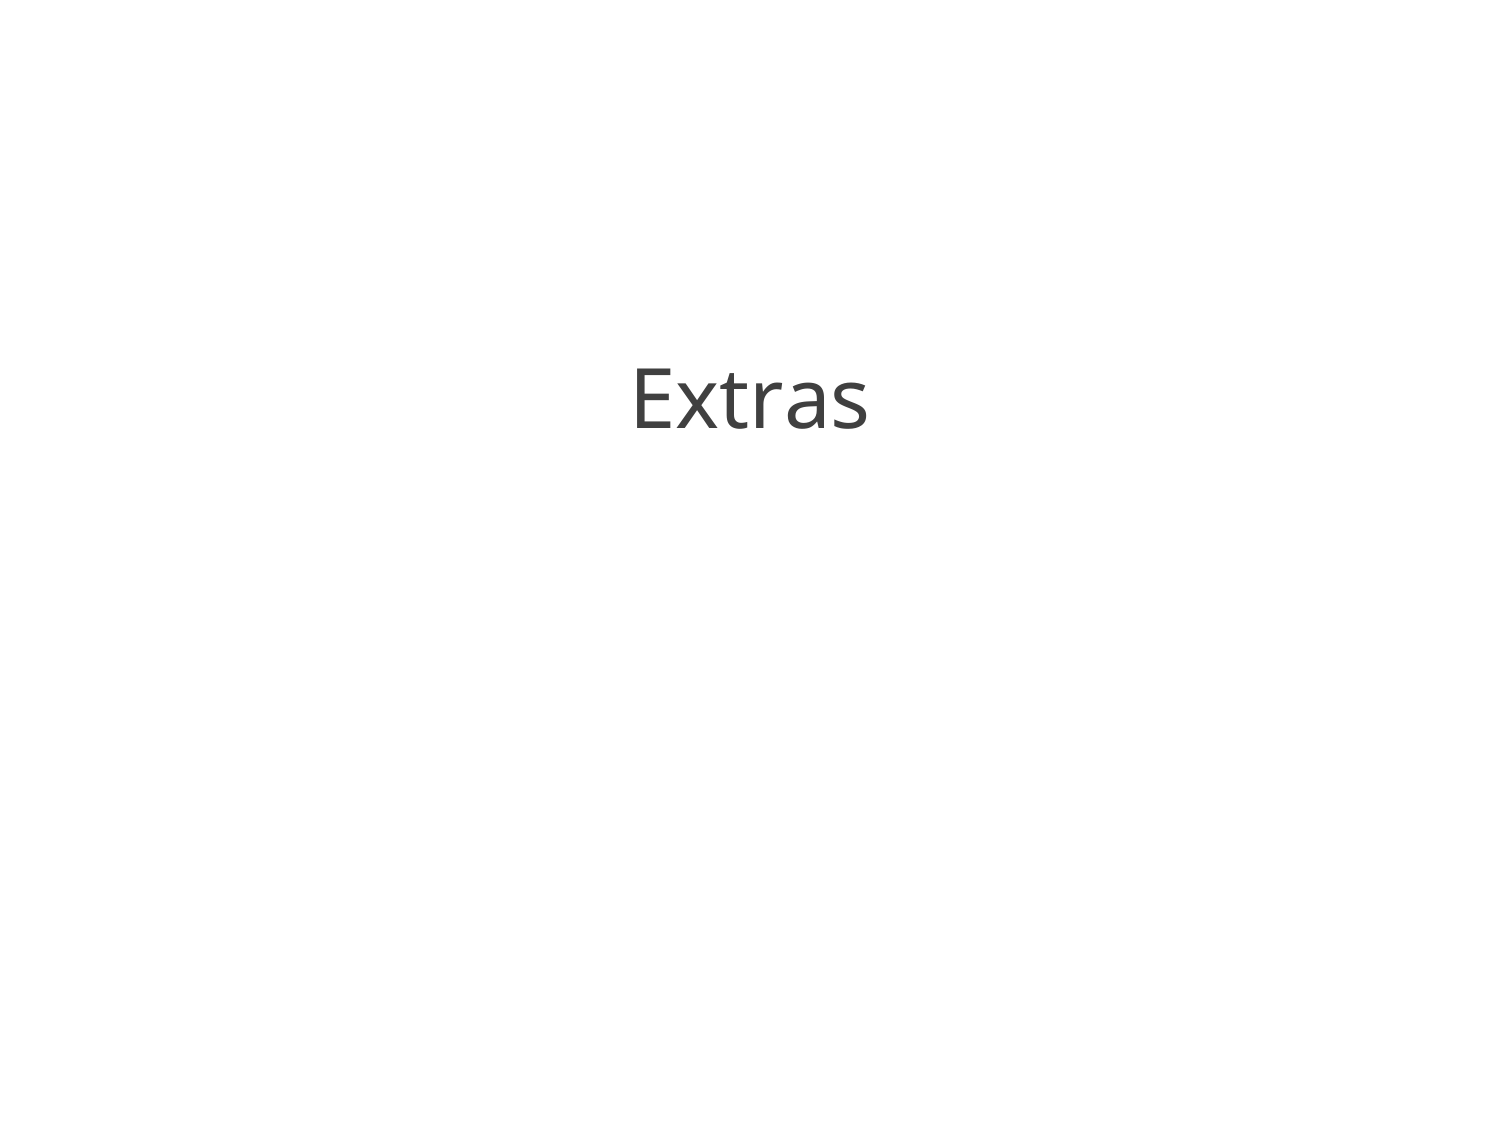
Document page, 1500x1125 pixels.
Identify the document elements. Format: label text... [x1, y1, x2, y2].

text_box Extras [0, 0, 1500, 790]
